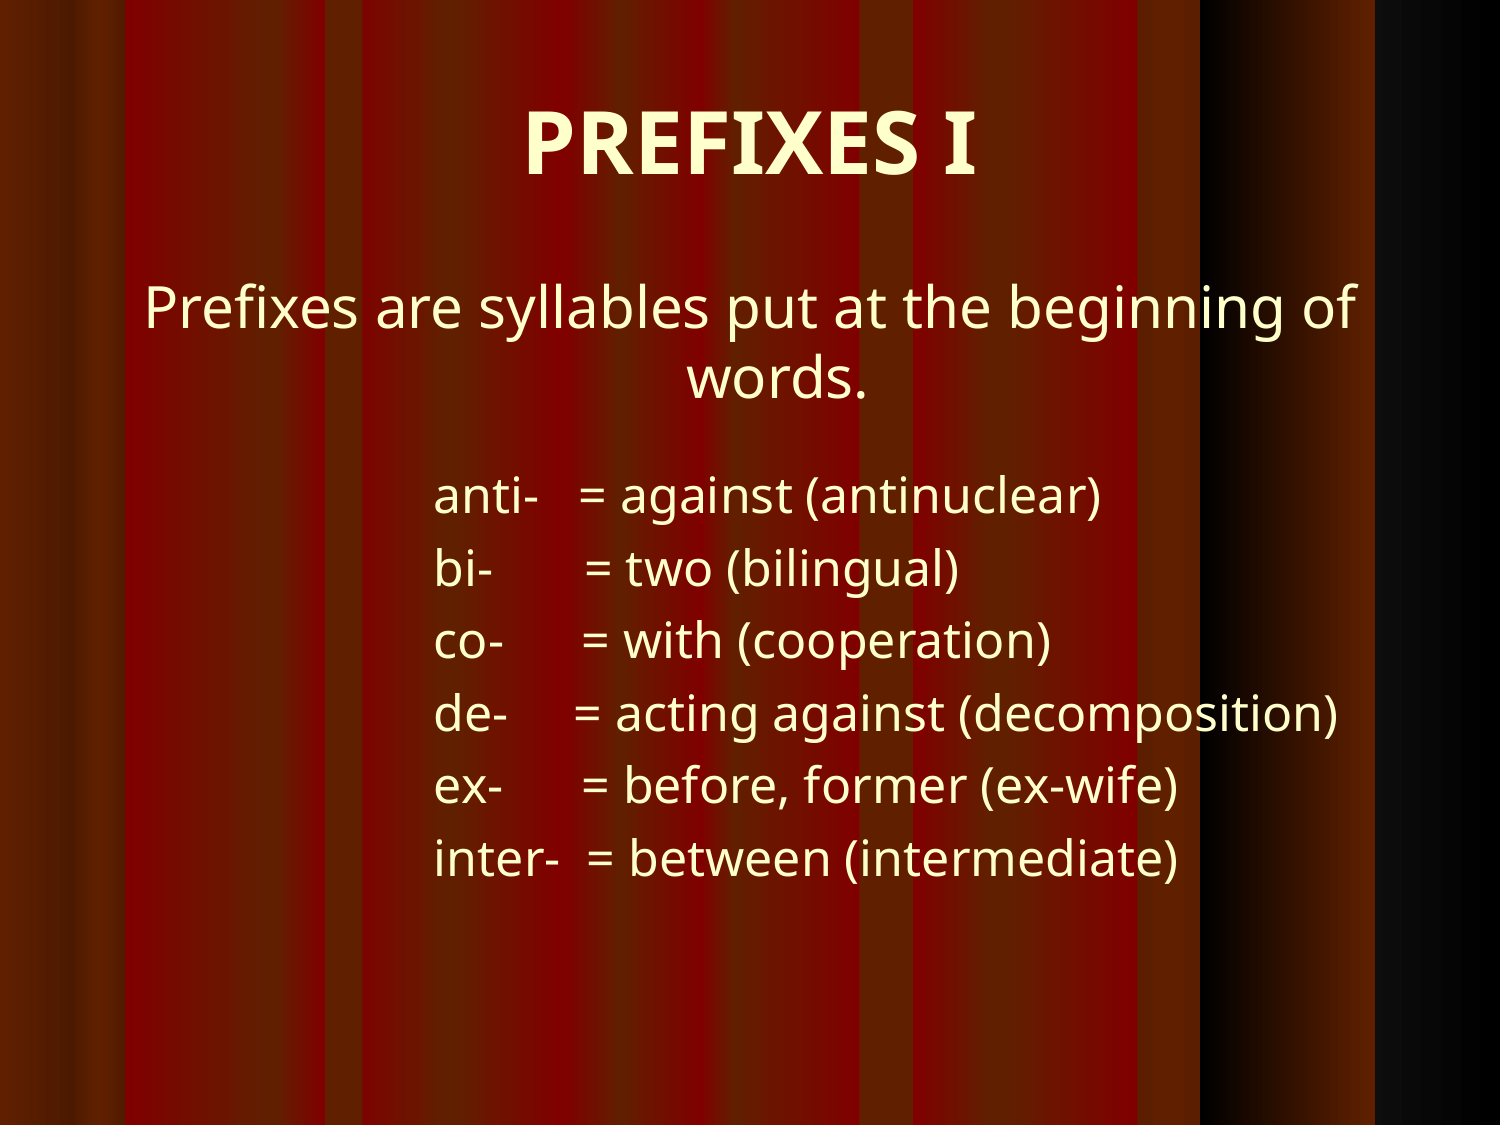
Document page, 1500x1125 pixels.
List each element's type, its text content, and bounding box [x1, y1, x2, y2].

list Prefixes are syllables put at the beginning of words. [75, 262, 1425, 916]
title PREFIXES I [75, 37, 1425, 241]
text_box anti- = against (antinuclear)‏ bi- = two (bilingual)‏ co- = with (cooperation)‏ de- = acting against (decomposition)‏ ex- = before, former (ex-wife)‏ inter- = between (intermediate)‏ [419, 456, 1400, 953]
